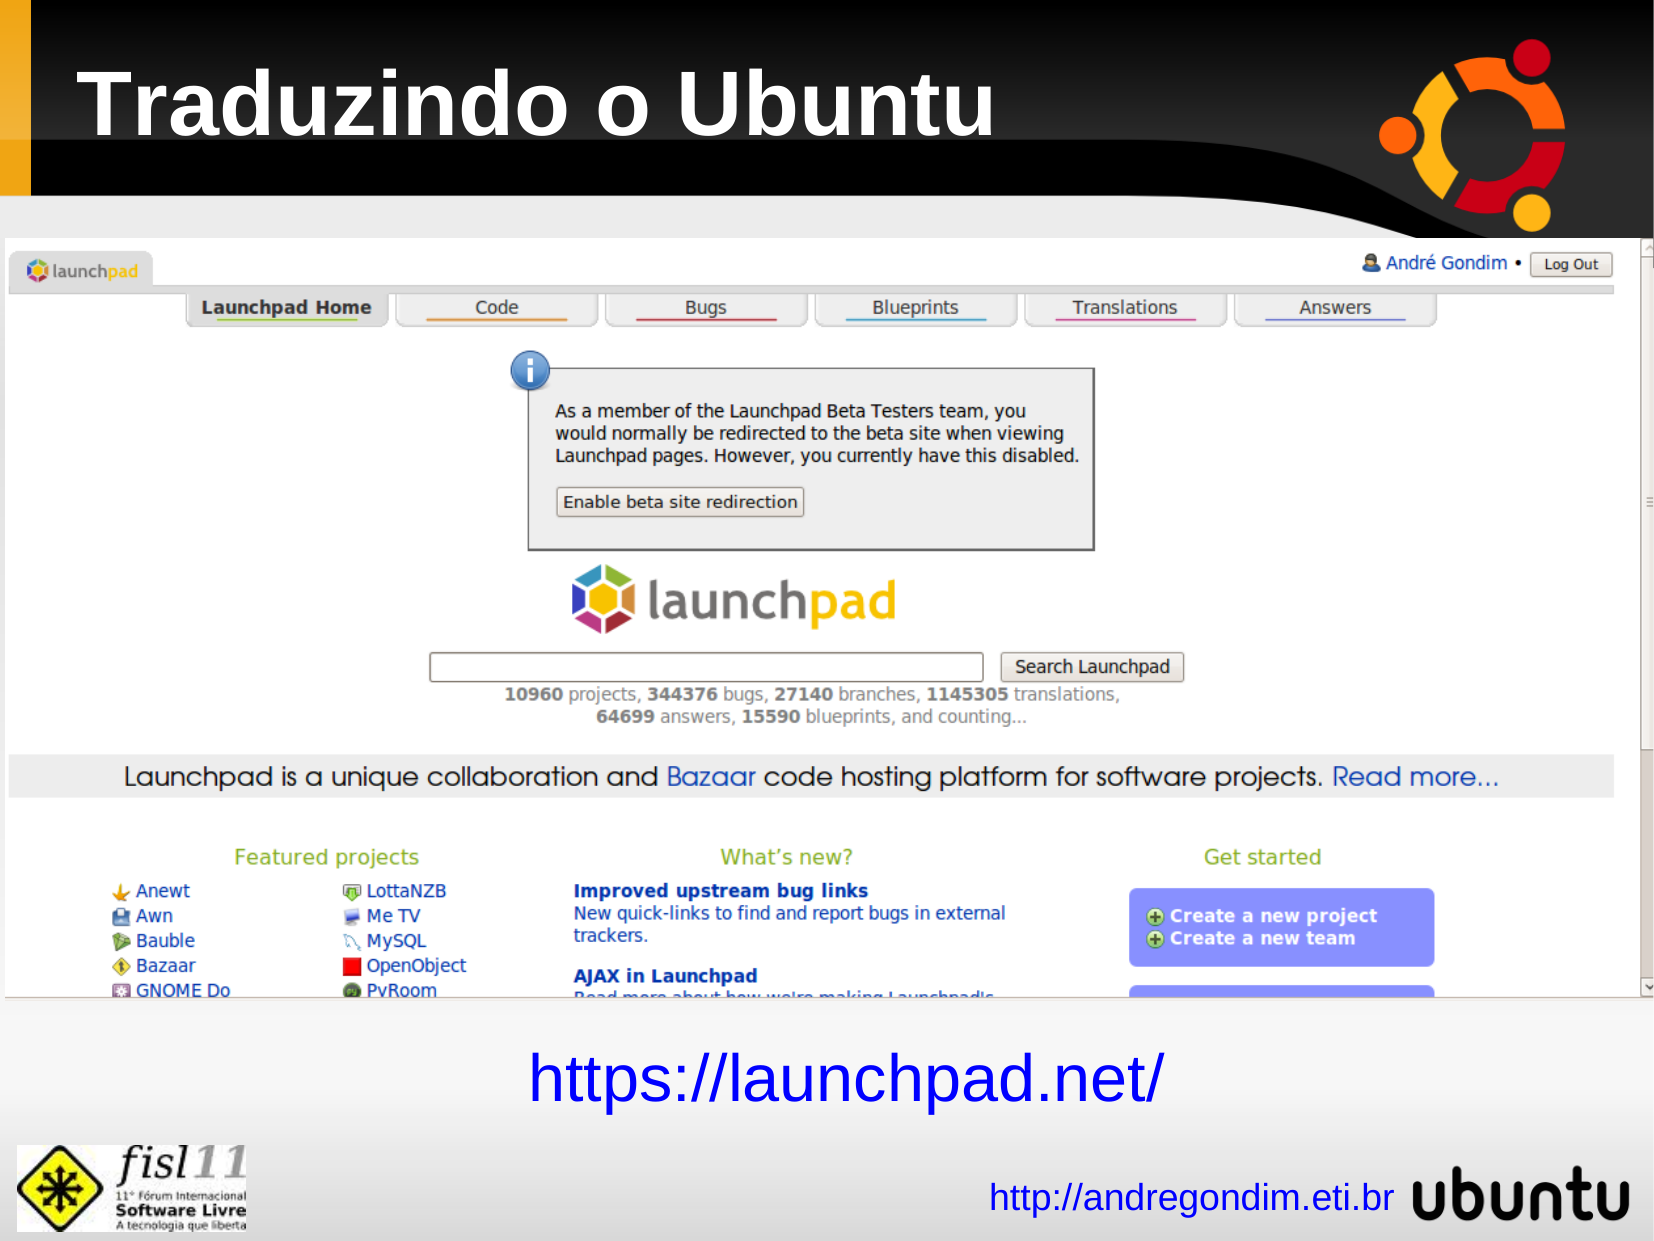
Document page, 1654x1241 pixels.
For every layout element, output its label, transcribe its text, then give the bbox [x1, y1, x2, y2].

title Traduzindo o Ubuntu [76, 7, 1565, 200]
text_box https://launchpad.net/ [513, 1033, 1223, 1124]
picture [0, 0, 1654, 1241]
